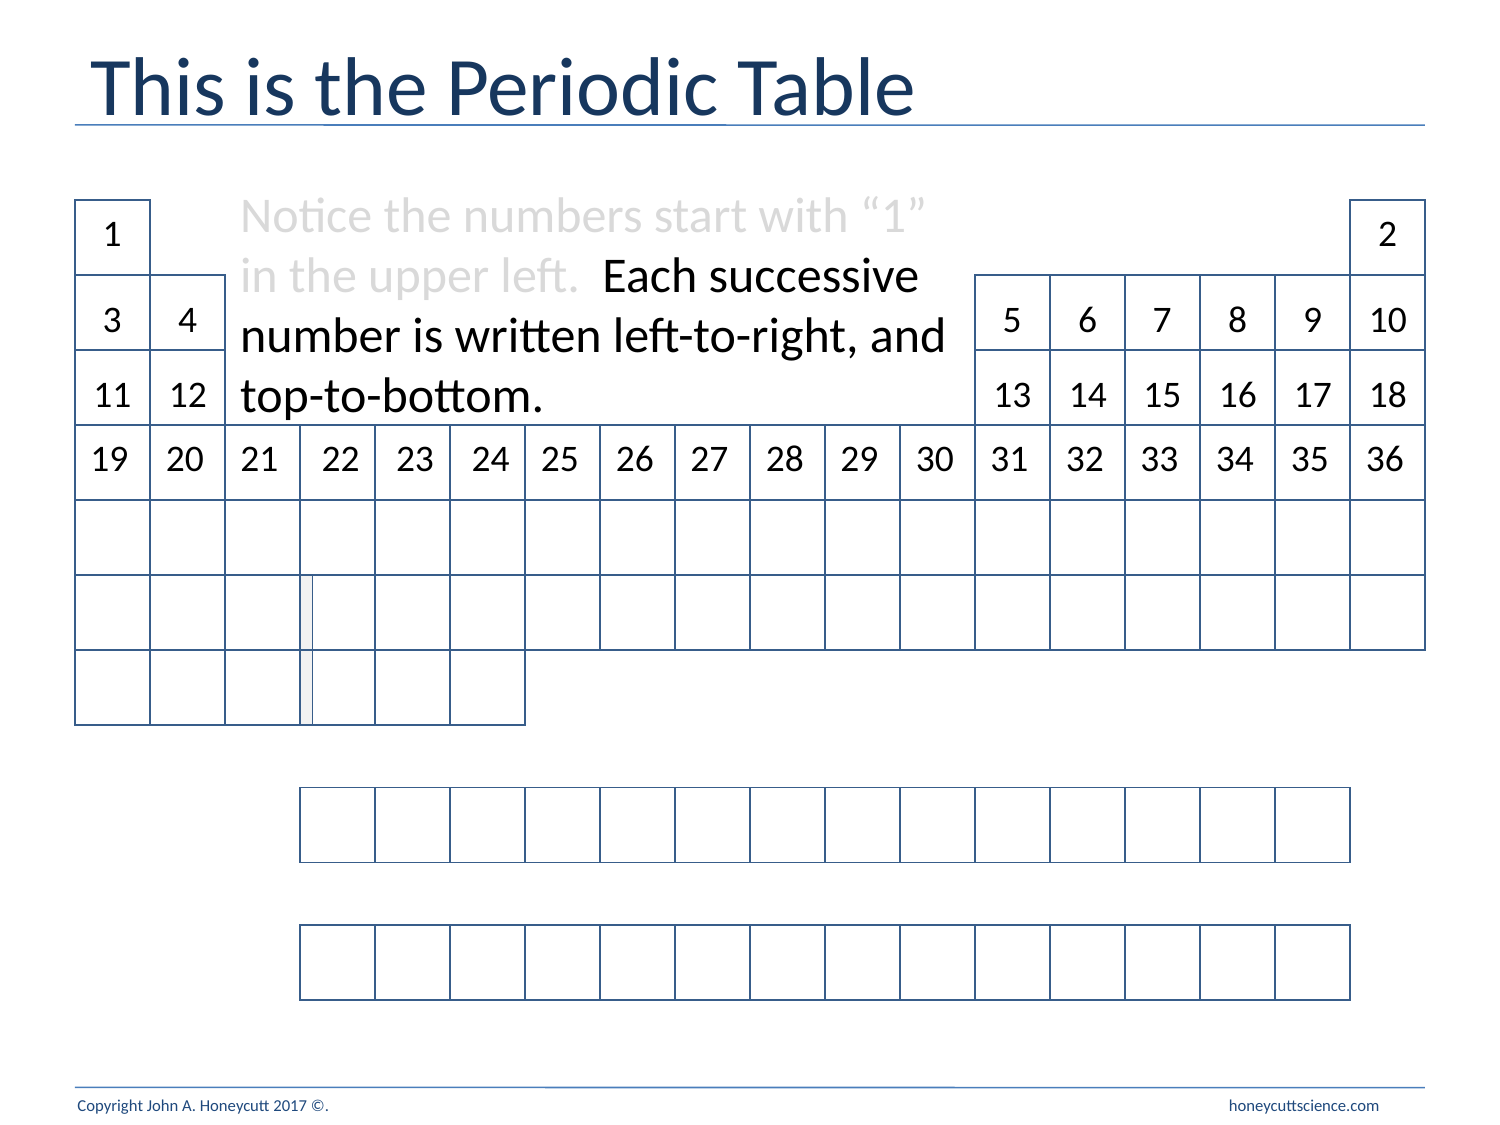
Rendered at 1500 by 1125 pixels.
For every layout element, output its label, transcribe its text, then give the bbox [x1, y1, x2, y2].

text_box 19 [74, 426, 144, 488]
text_box 17 [1278, 362, 1347, 424]
text_box 34 [1200, 426, 1270, 488]
text_box 20 [150, 426, 220, 488]
text_box 7 [1137, 287, 1187, 349]
text_box 9 [1287, 287, 1338, 349]
text_box 16 [1203, 362, 1272, 424]
text_box 27 [674, 433, 744, 488]
text_box 35 [1275, 426, 1345, 488]
text_box 1 [87, 201, 137, 263]
text_box 4 [162, 287, 213, 349]
text_box 18 [1353, 362, 1422, 424]
text_box 31 [974, 426, 1044, 488]
title This is the Periodic Table [75, 45, 1425, 121]
text_box Notice the numbers start with “1” in the upper left. Each successive number is written left-to-right, and top-to-bottom. [224, 174, 988, 433]
text_box 32 [1050, 426, 1120, 488]
text_box 11 [77, 362, 147, 424]
text_box 10 [1353, 287, 1422, 349]
text_box 33 [1124, 426, 1194, 488]
text_box 5 [988, 287, 1037, 349]
text_box 12 [153, 362, 222, 424]
text_box 15 [1127, 362, 1197, 424]
text_box 22 [306, 433, 375, 488]
text_box 14 [1053, 362, 1122, 424]
text_box 8 [1212, 287, 1263, 349]
text_box 2 [1362, 201, 1413, 263]
text_box 6 [1062, 287, 1113, 349]
text_box 28 [750, 433, 820, 488]
text_box 23 [380, 433, 450, 488]
text_box 29 [824, 433, 894, 488]
text_box 3 [87, 287, 137, 349]
text_box 26 [600, 433, 670, 488]
text_box 24 [456, 433, 525, 488]
text_box 21 [224, 433, 294, 488]
text_box 30 [900, 433, 970, 488]
text_box 13 [988, 362, 1047, 424]
text_box 25 [525, 433, 595, 488]
text_box 36 [1350, 426, 1420, 488]
